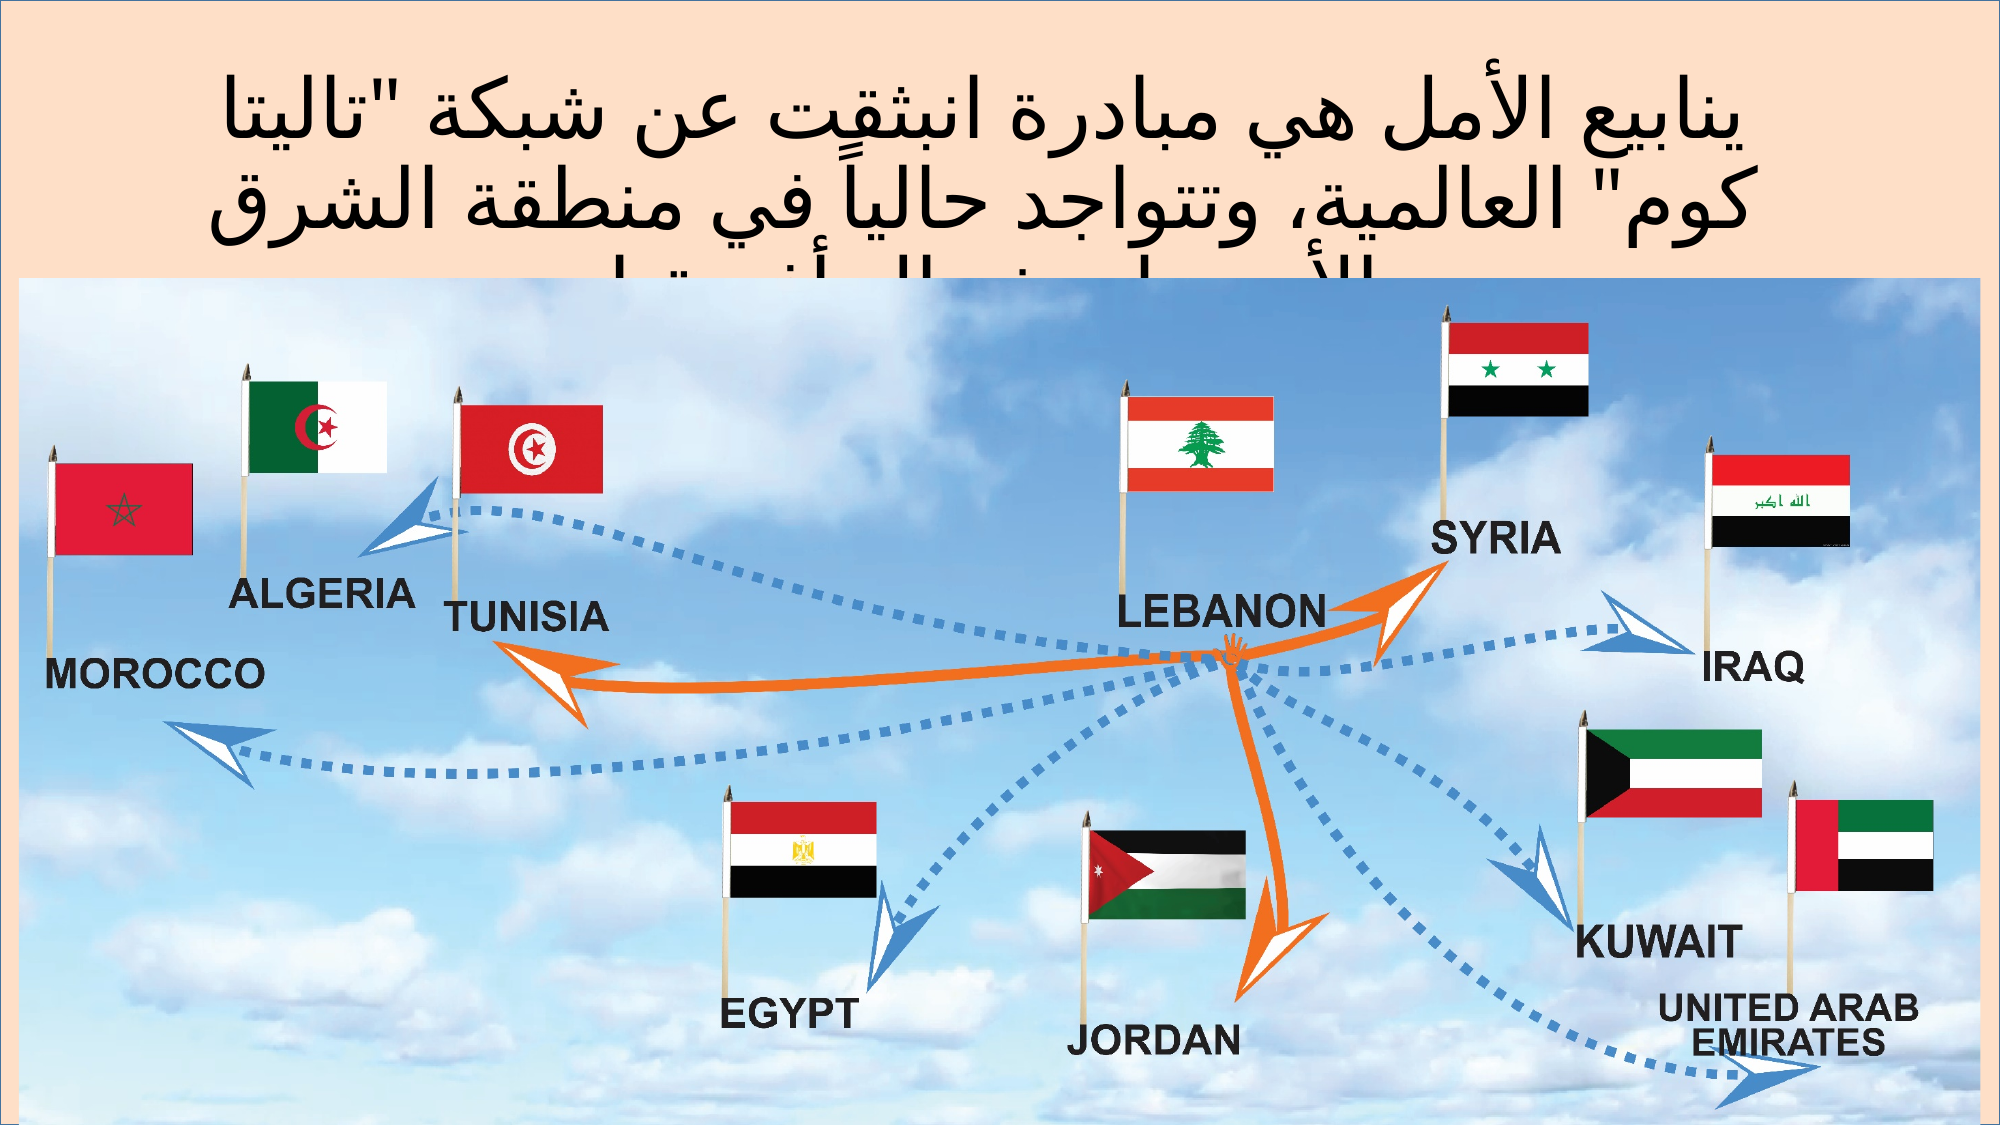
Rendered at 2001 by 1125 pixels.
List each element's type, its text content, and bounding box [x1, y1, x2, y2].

list ينابيع الأمل هي مبادرة انبثقت عن شبكة "تاليتا كوم" العالمية، وتتواجد حالياً في منطقة الشرق الأوسط وشمال أفريقيا. [120, 58, 1846, 278]
picture [18, 278, 1981, 1125]
text_box [0, 0, 2000, 1125]
